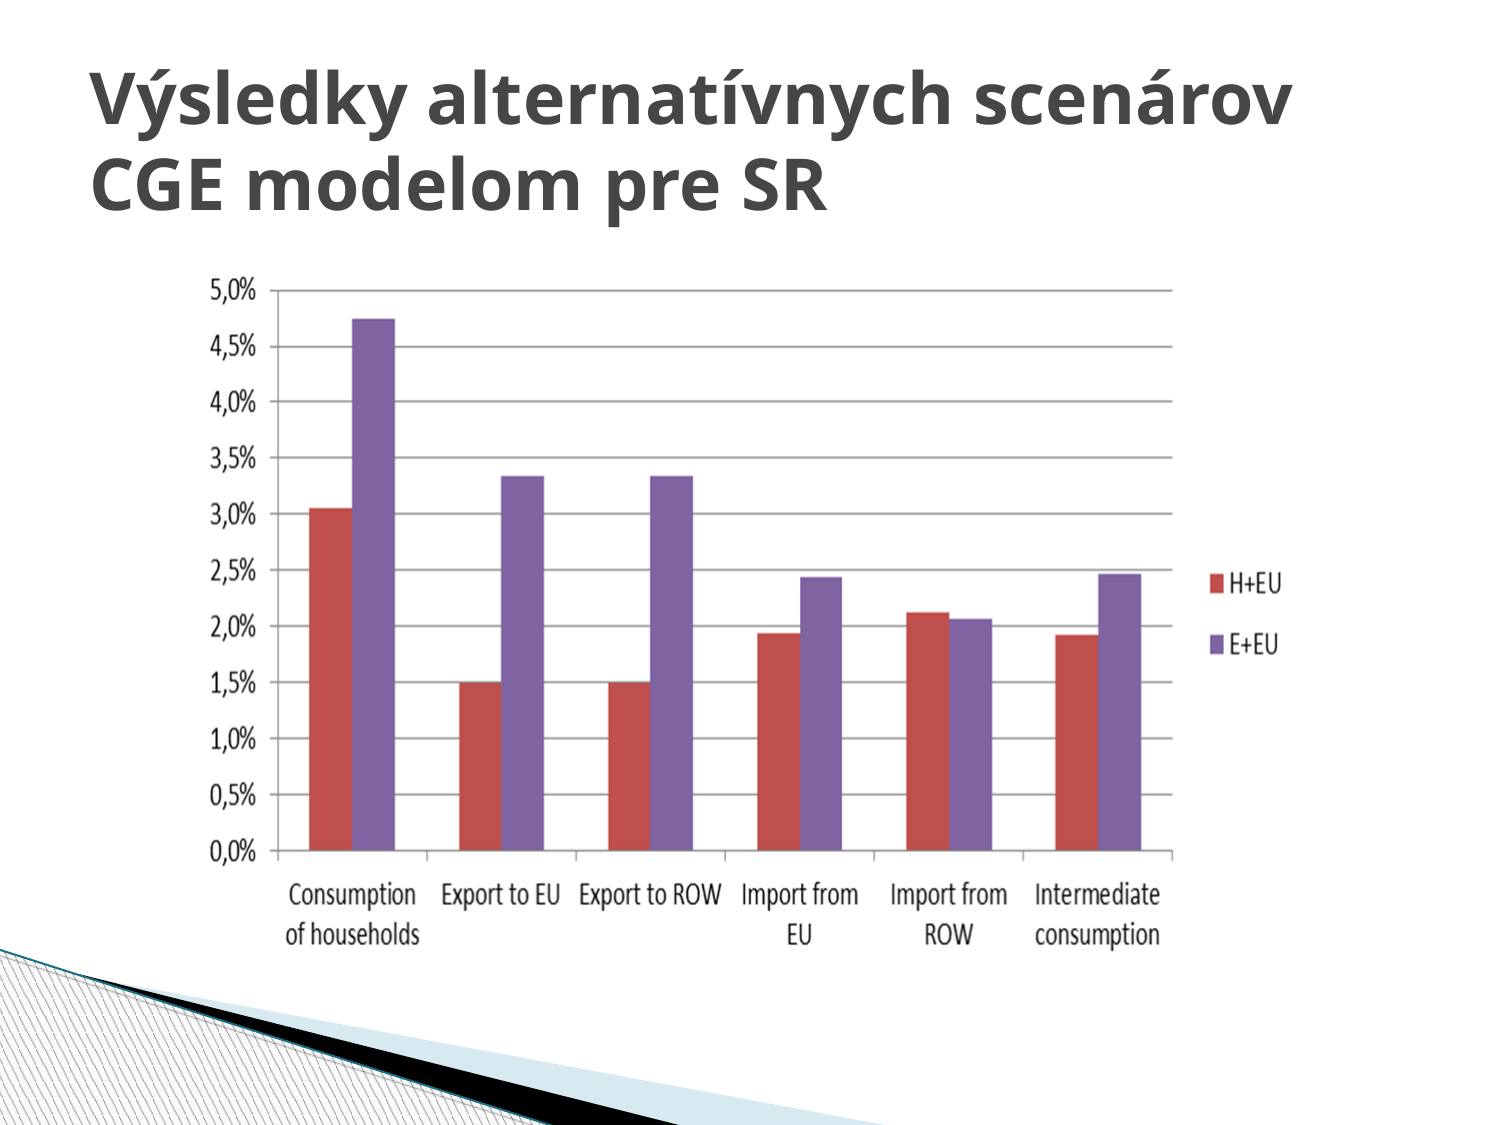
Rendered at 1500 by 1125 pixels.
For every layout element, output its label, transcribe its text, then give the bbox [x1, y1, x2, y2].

title Výsledky alternatívnych scenárov CGE modelom pre SR [75, 45, 1425, 233]
picture [0, 952, 543, 1125]
picture [194, 253, 1306, 975]
